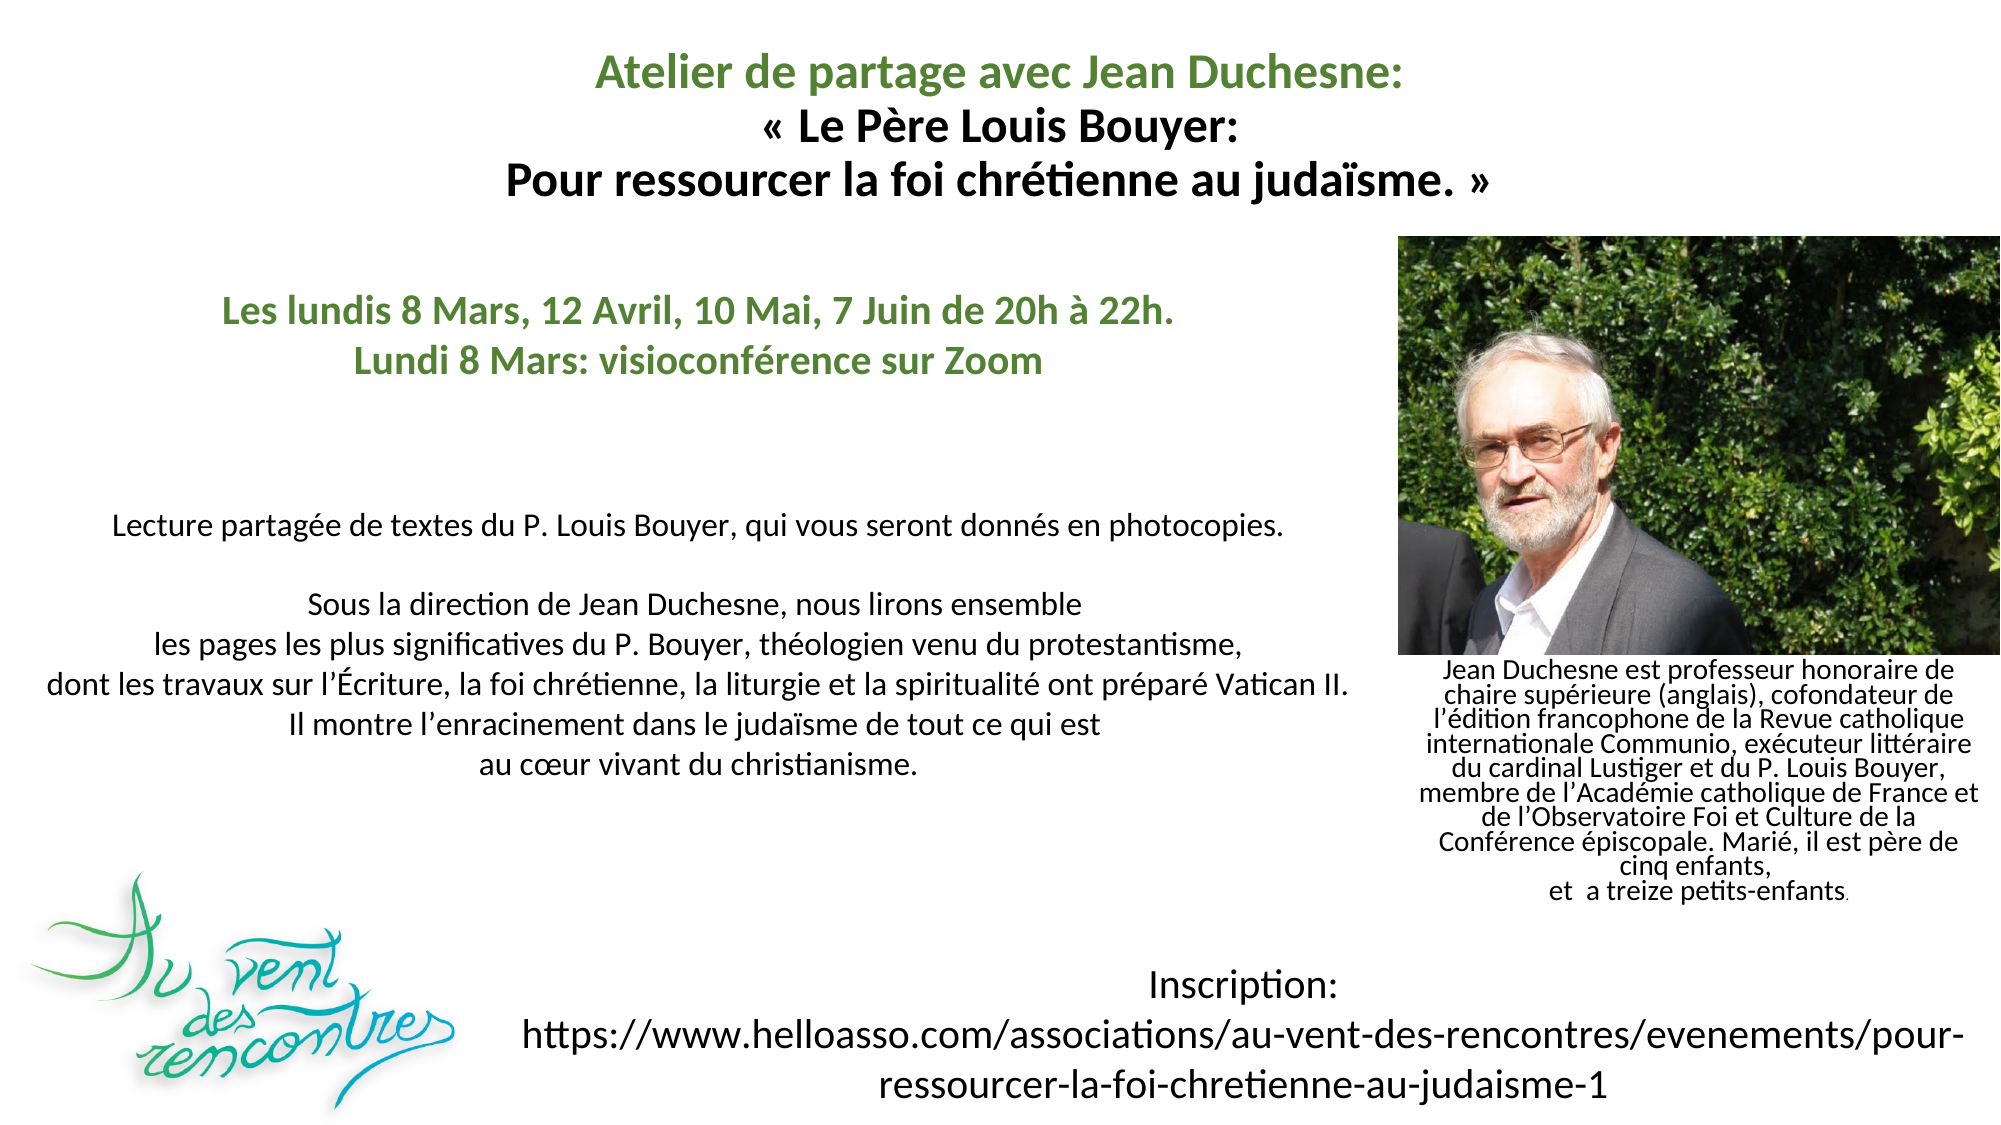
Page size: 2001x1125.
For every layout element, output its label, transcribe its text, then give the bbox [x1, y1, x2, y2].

text_box Inscription: https://www.helloasso.com/associations/au-vent-des-rencontres/evenements/pour-ressourcer-la-foi-chretienne-au-judaisme-1 [487, 948, 2000, 1116]
subtitle Jean Duchesne est professeur honoraire de chaire supérieure (anglais), cofondateur de l’édition francophone de la Revue catholique internationale Communio, exécuteur littéraire du cardinal Lustiger et du P. Louis Bouyer, membre de l’Académie catholique de France et de l’Observatoire Foi et Culture de la Conférence épiscopale. Marié, il est père de cinq enfants, et a treize petits-enfants. [1398, 655, 2000, 925]
title Atelier de partage avec Jean Duchesne: « Le Père Louis Bouyer: Pour ressourcer la foi chrétienne au judaïsme. » [0, 0, 2000, 275]
picture [0, 862, 473, 1125]
picture [1398, 236, 2000, 655]
text_box Les lundis 8 Mars, 12 Avril, 10 Mai, 7 Juin de 20h à 22h. Lundi 8 Mars: visioconférence sur Zoom Lecture partagée de textes du P. Louis Bouyer, qui vous seront donnés en photocopies. Sous la direction de Jean Duchesne, nous lirons ensemble les pages les plus significatives du P. Bouyer, théologien venu du protestantisme, dont les travaux sur l’Écriture, la foi chrétienne, la liturgie et la spiritualité ont préparé Vatican II. Il montre l’enracinement dans le judaïsme de tout ce qui est au cœur vivant du christianisme. [0, 275, 1399, 796]
